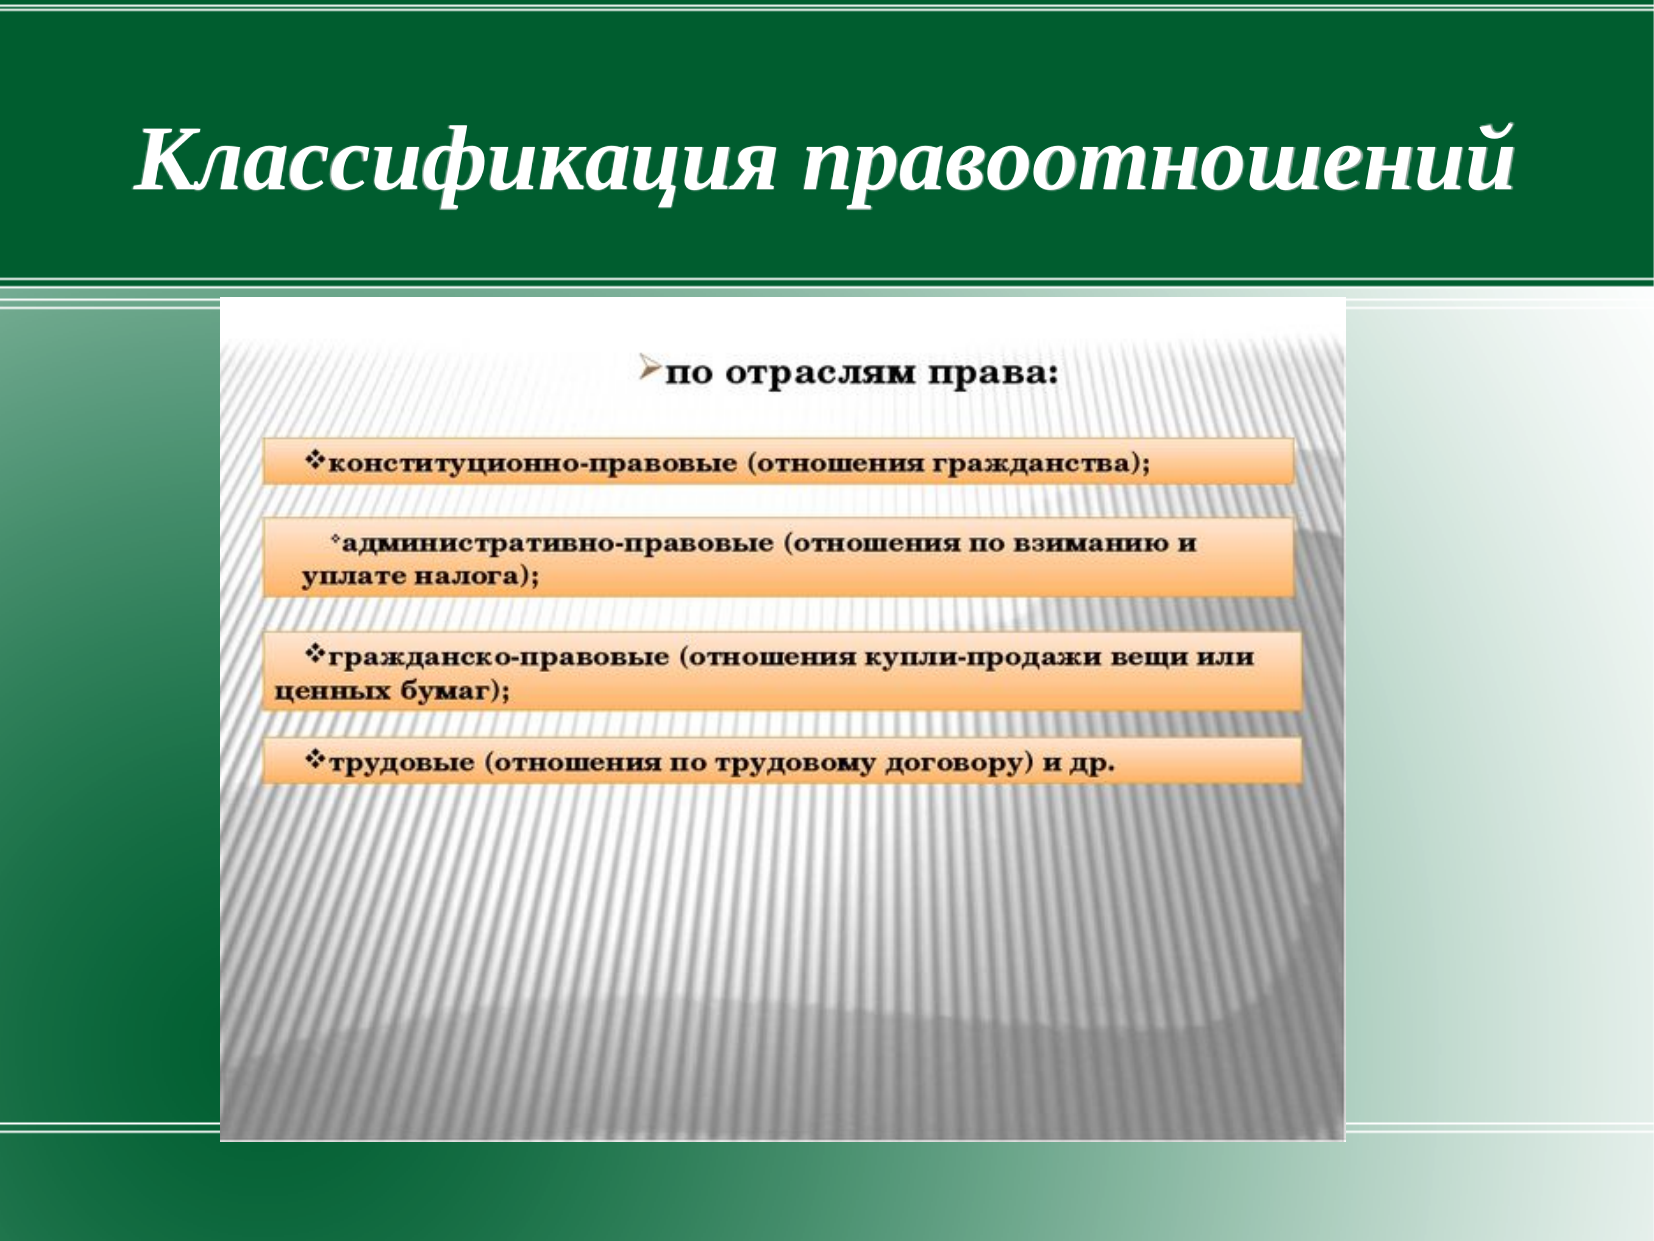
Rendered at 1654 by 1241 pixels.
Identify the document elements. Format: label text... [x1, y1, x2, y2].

picture [220, 297, 1346, 1142]
title Классификация правоотношений [82, 49, 1571, 257]
